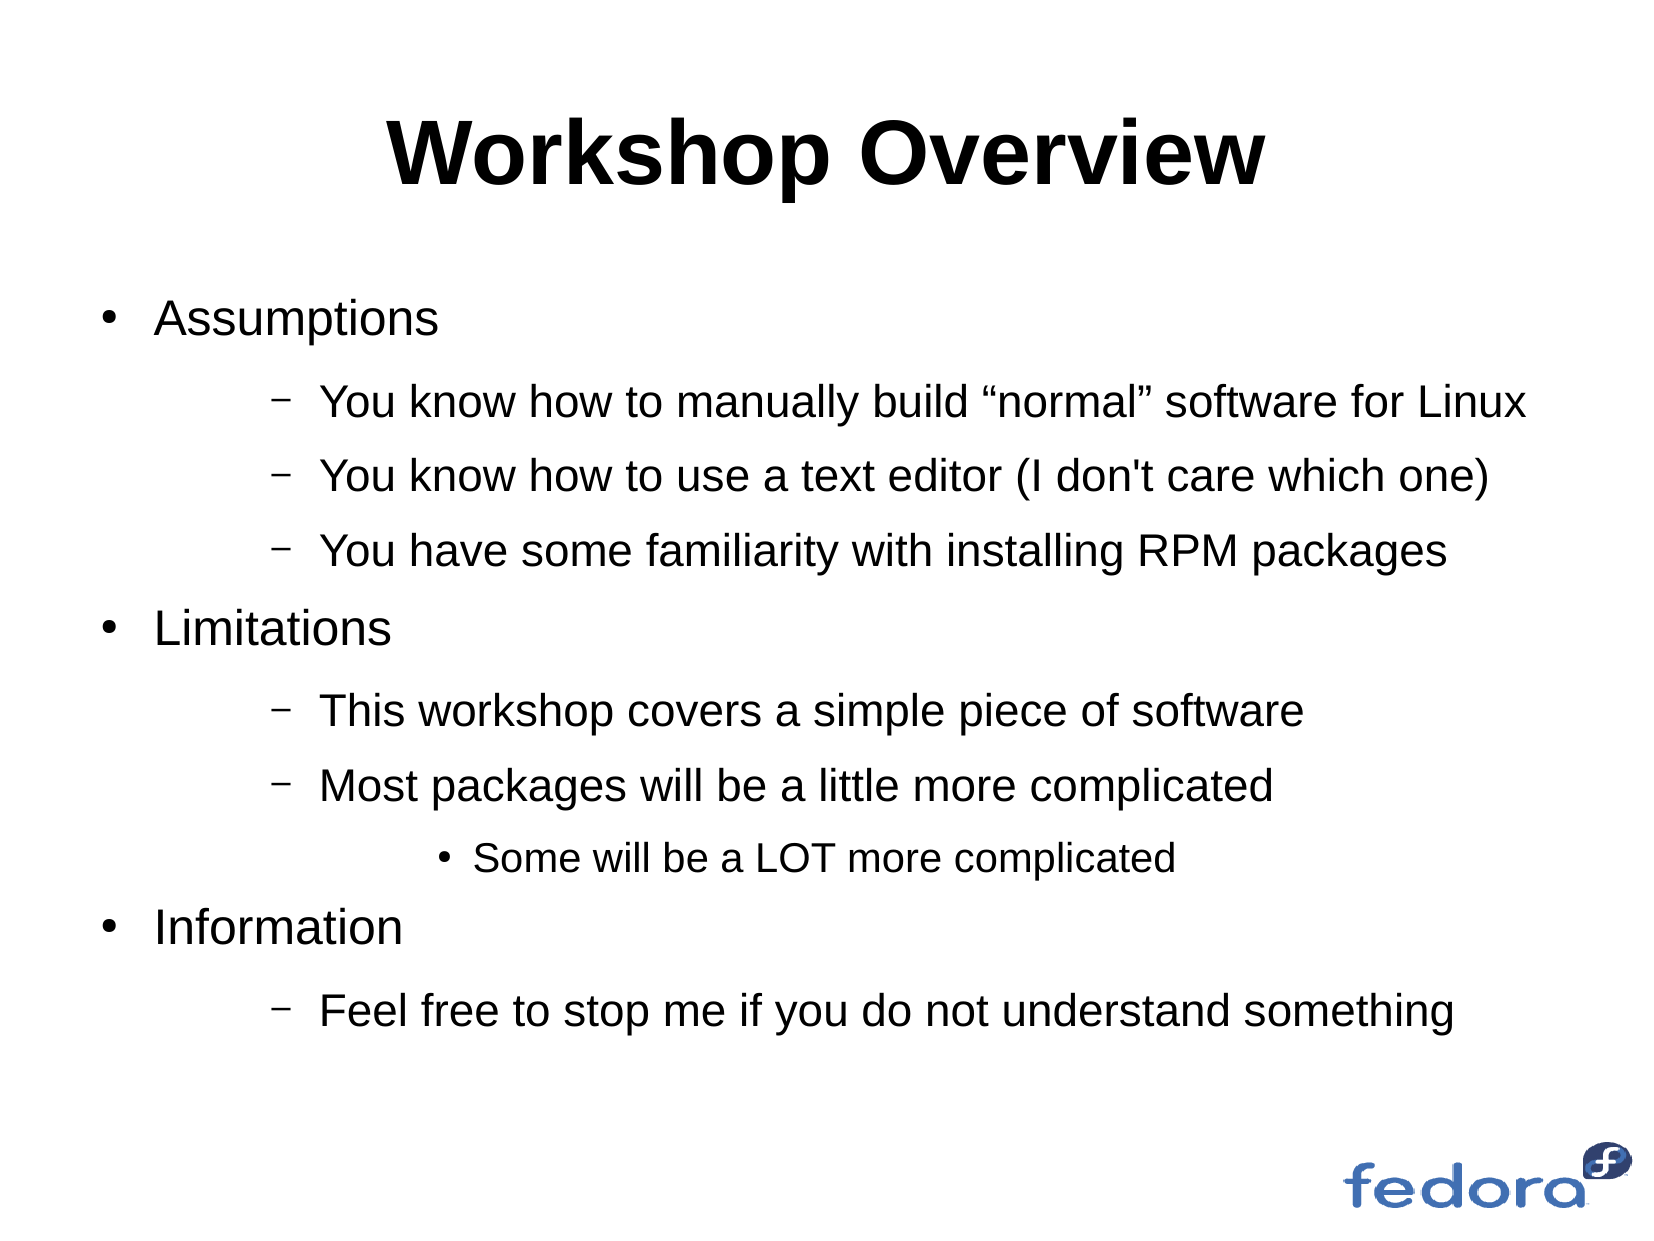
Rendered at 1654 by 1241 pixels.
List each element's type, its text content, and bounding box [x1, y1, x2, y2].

title Workshop Overview [82, 49, 1571, 257]
picture [1332, 1124, 1651, 1227]
list Assumptions You know how to manually build “normal” software for Linux You know how to use a text editor (I don't care which one) You have some familiarity with installing RPM packages Limitations This workshop covers a simple piece of software Most packages will be a little more complicated Some will be a LOT more complicated Information Feel free to stop me if you do not understand something [82, 290, 1571, 1109]
